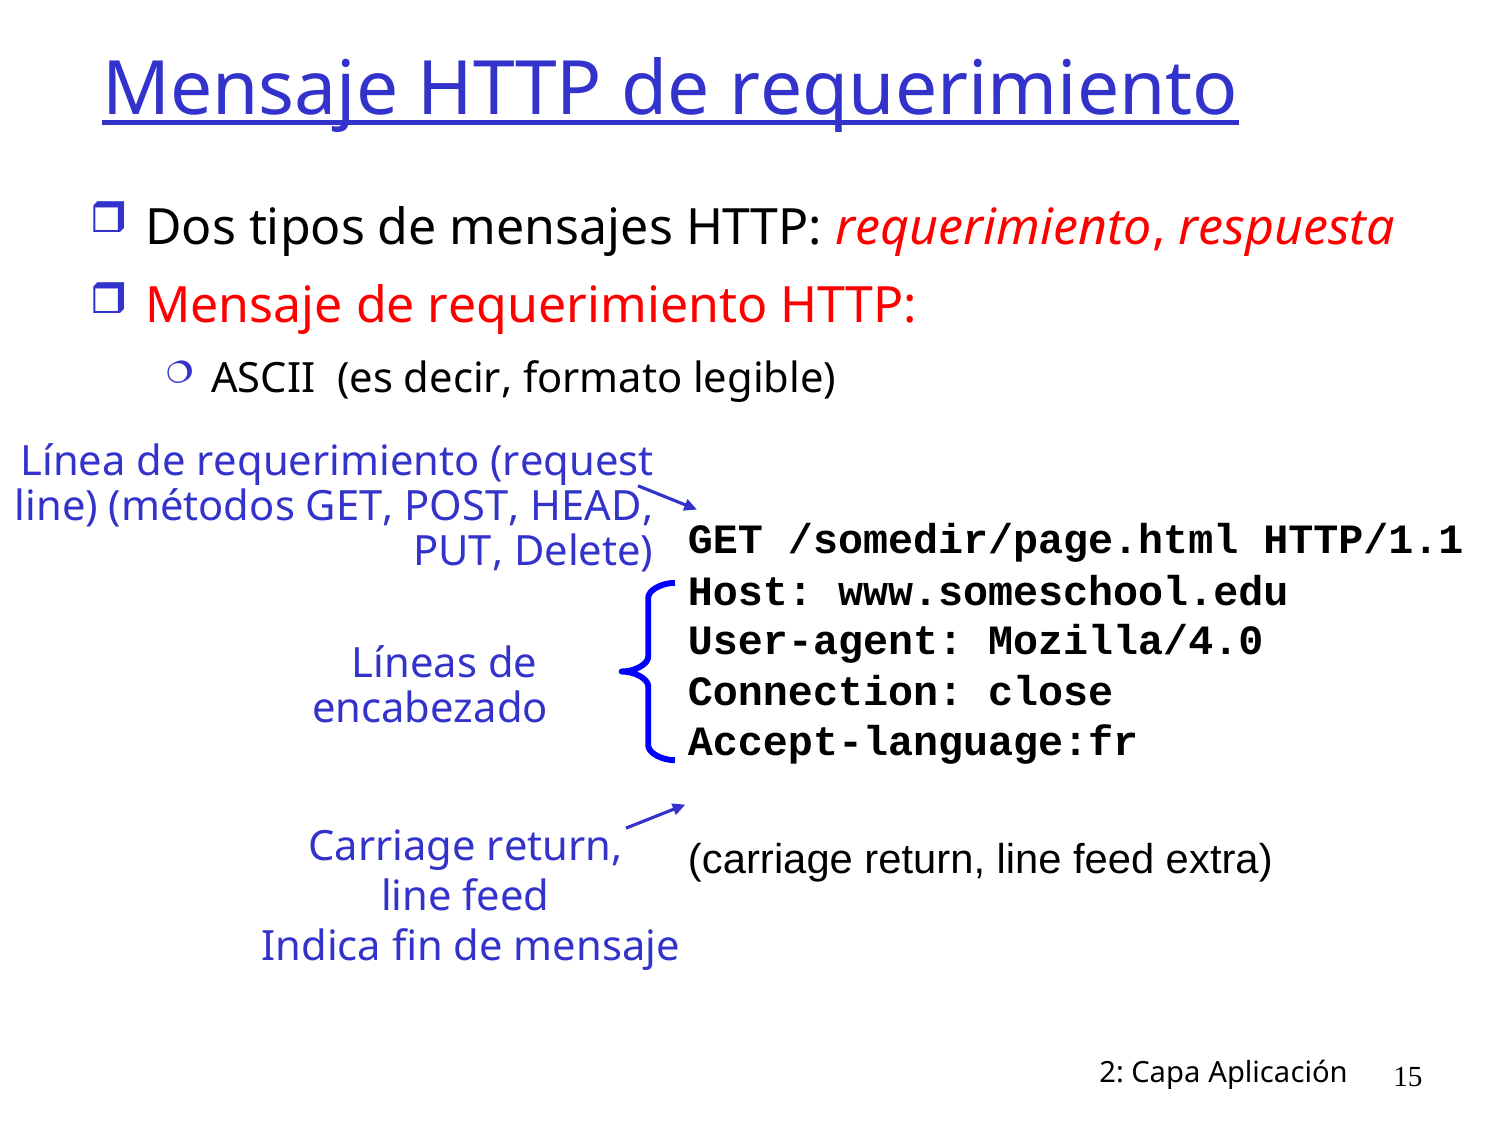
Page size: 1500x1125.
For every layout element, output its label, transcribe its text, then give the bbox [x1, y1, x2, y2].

text_box Líneas de encabezado [296, 633, 564, 740]
text_box Carriage return, line feed Indica fin de mensaje [246, 816, 695, 978]
title Mensaje HTTP de requerimiento [87, 15, 1463, 158]
text_box GET /somedir/page.html HTTP/1.1 Host: www.someschool.edu User-agent: Mozilla/4.0 Connection: close Accept-language:fr (carriage return, line feed extra) [672, 509, 1478, 892]
list Dos tipos de mensajes HTTP: requerimiento, respuesta Mensaje de requerimiento HTTP: ASCII (es decir, formato legible) [75, 187, 1463, 446]
text_box Línea de requerimiento (request line) (métodos GET, POST, HEAD, PUT, Delete) [0, 432, 693, 582]
